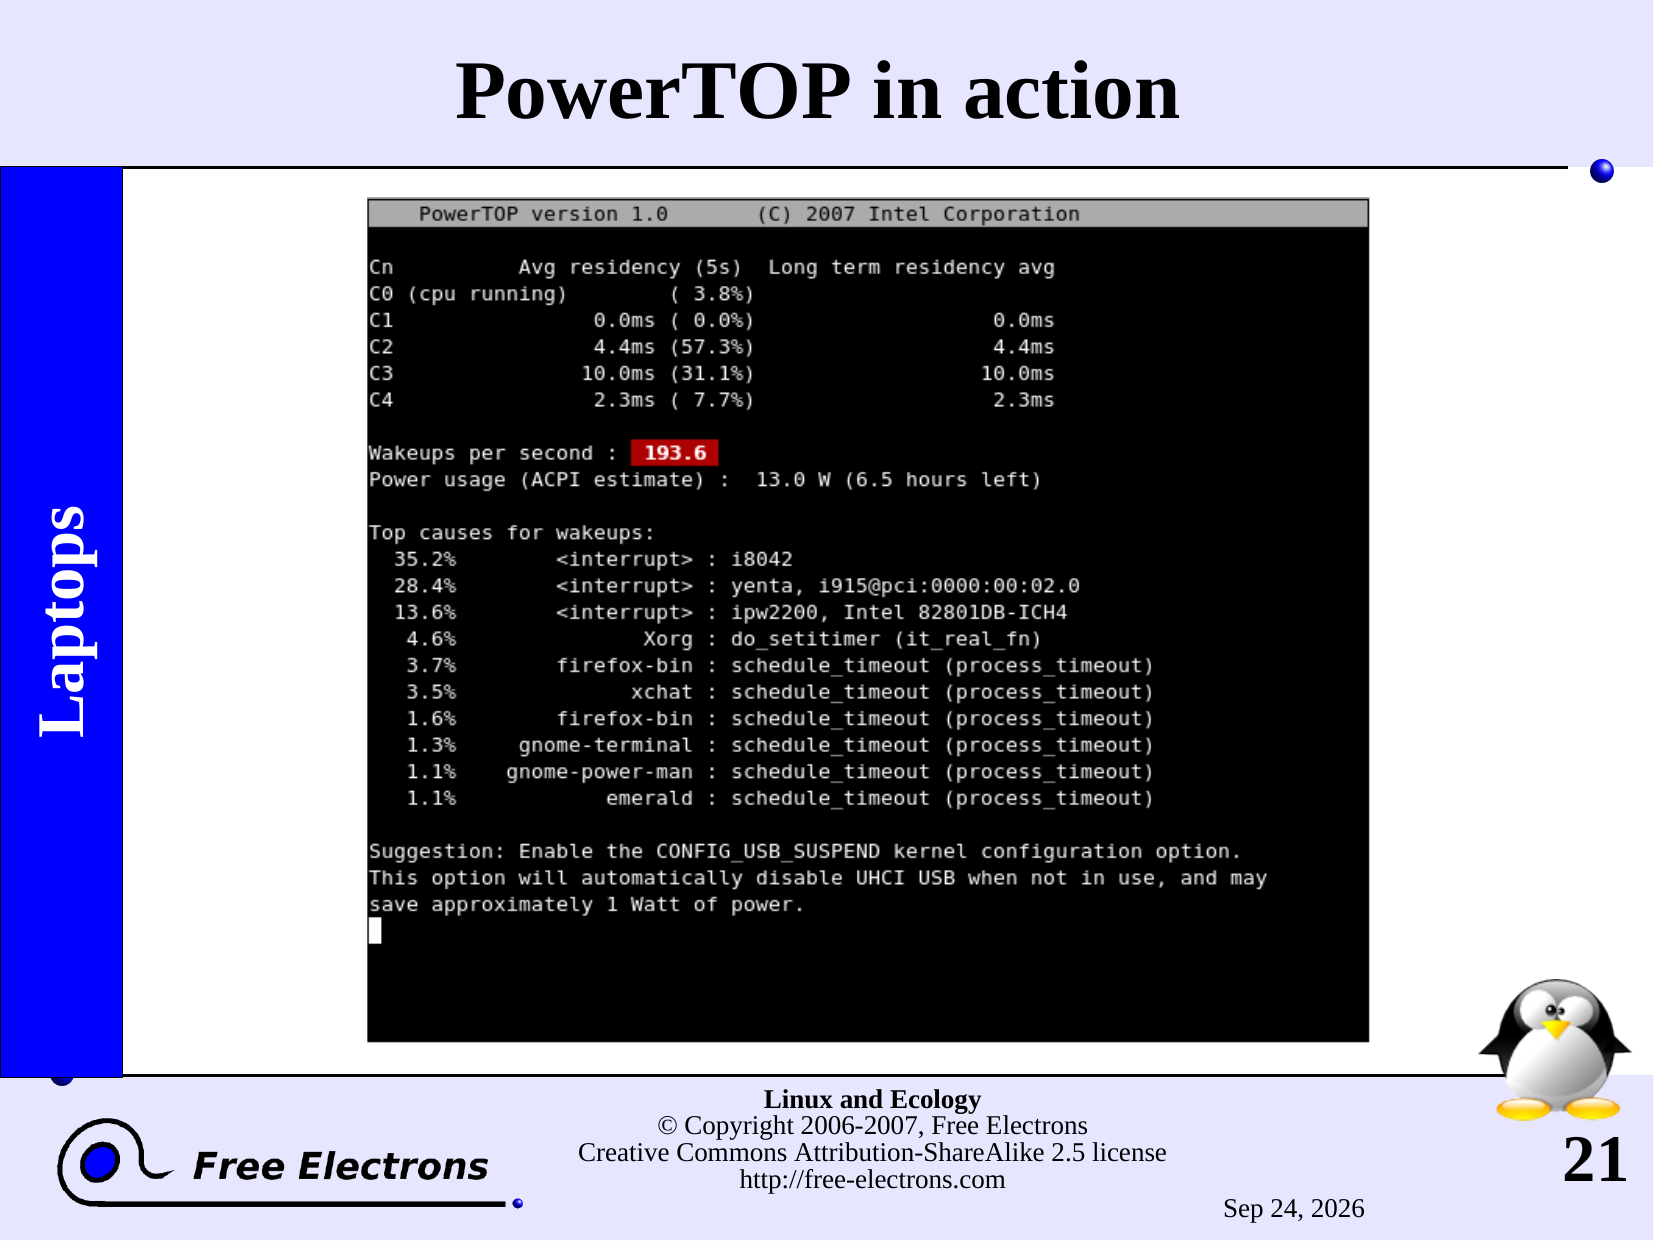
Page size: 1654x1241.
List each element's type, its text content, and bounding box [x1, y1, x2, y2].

text_box Laptops [0, 166, 123, 1078]
picture [366, 196, 1371, 1044]
picture [50, 1107, 527, 1216]
title PowerTOP in action [33, 29, 1604, 153]
picture [1476, 979, 1634, 1121]
